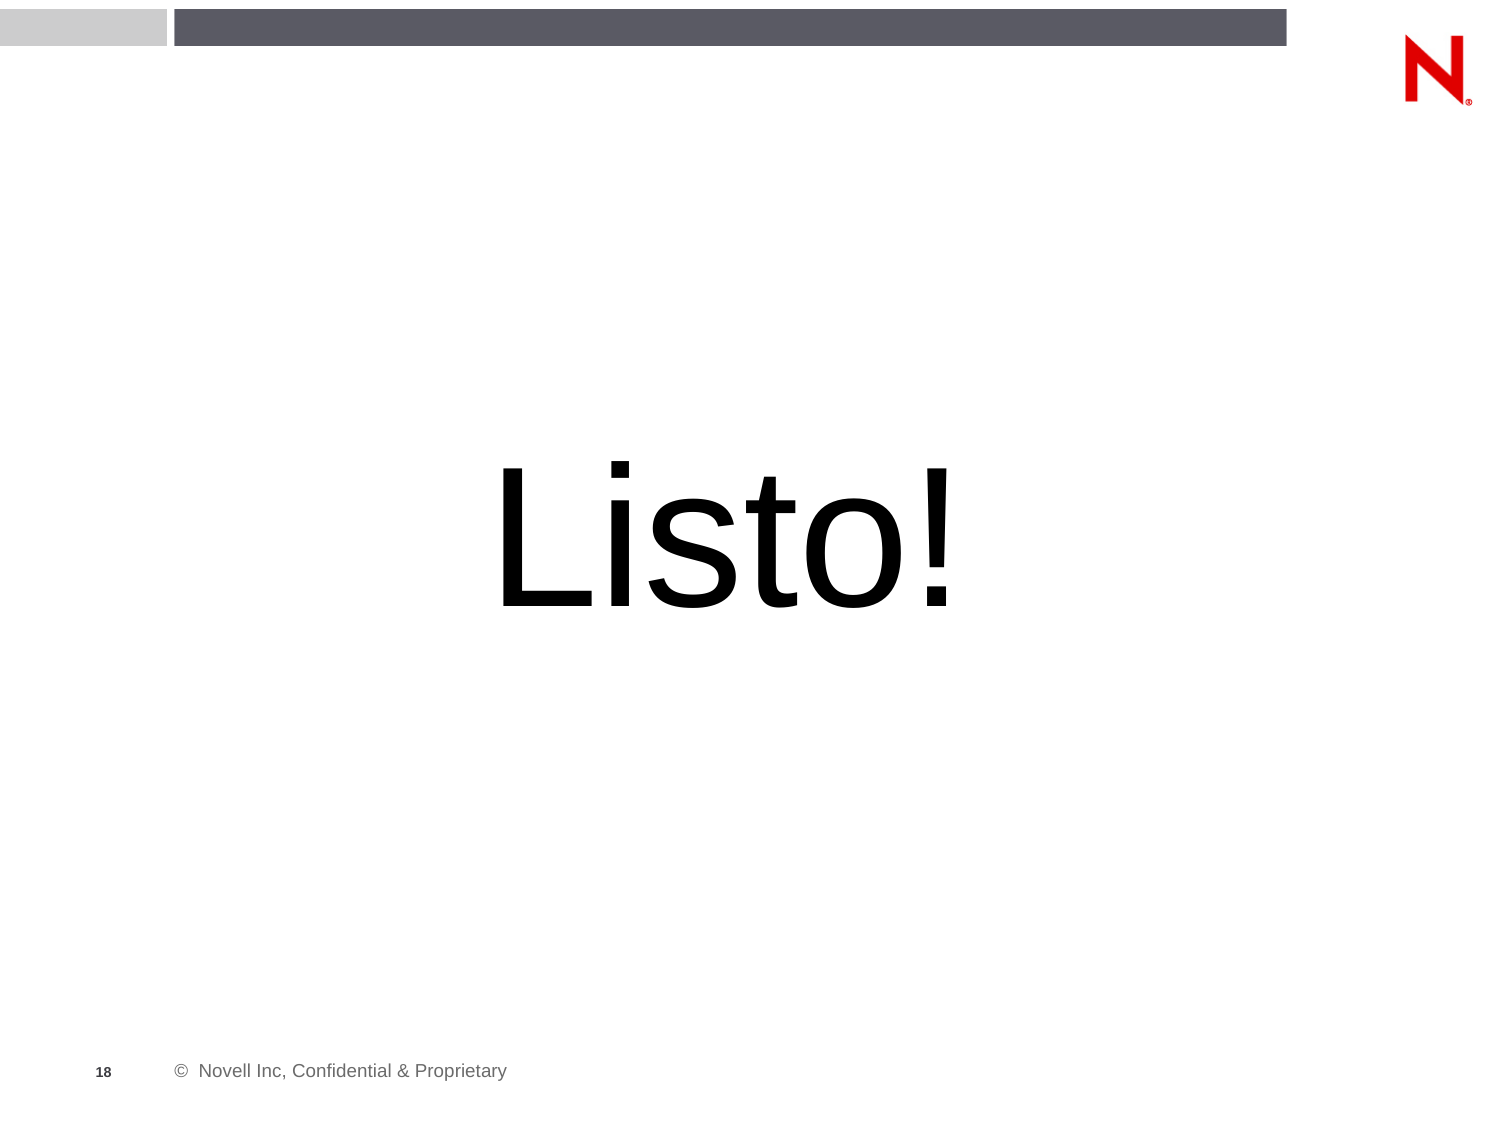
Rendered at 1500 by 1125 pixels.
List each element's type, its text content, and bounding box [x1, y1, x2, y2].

text_box Listo! [487, 413, 966, 638]
picture [1403, 32, 1473, 107]
